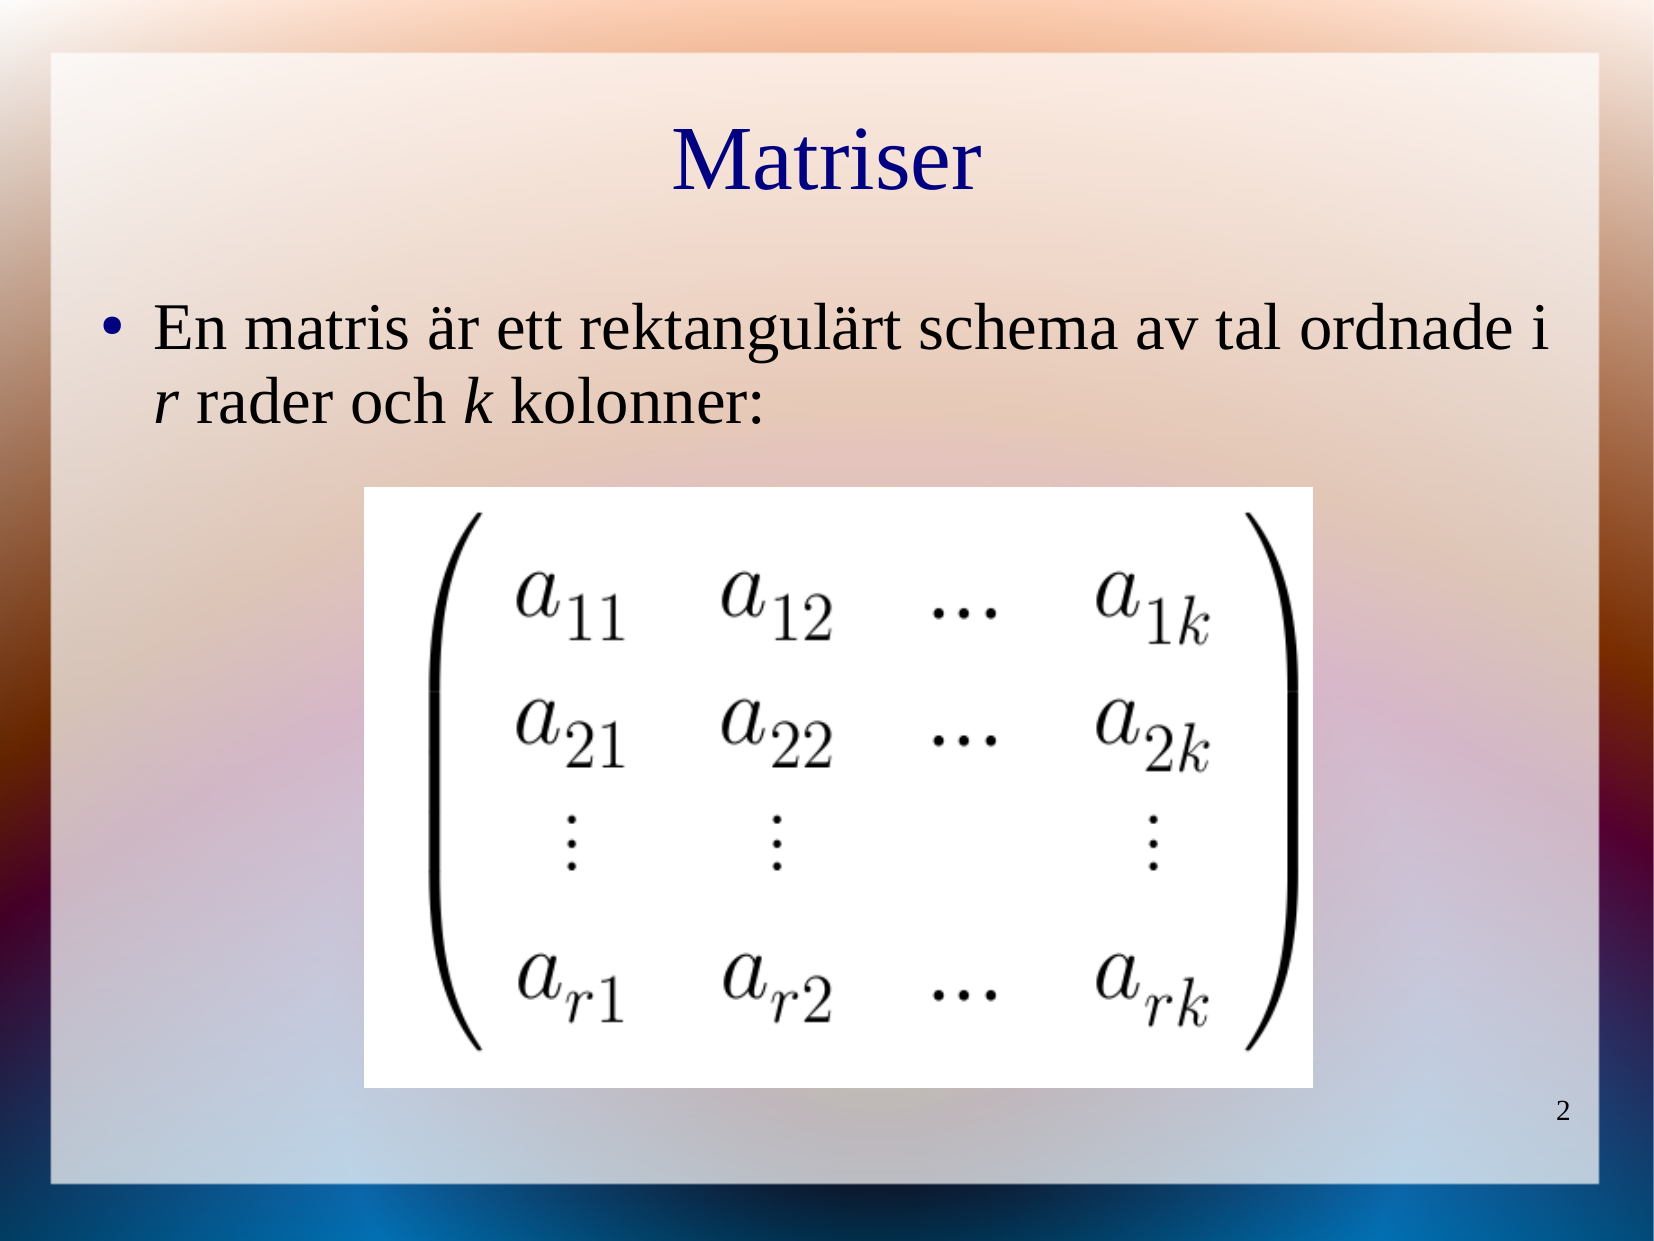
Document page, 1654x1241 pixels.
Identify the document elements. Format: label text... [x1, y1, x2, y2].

list En matris är ett rektangulärt schema av tal ordnade i r rader och k kolonner: [82, 290, 1571, 1019]
picture [0, 0, 1654, 1241]
title Matriser [82, 62, 1571, 256]
